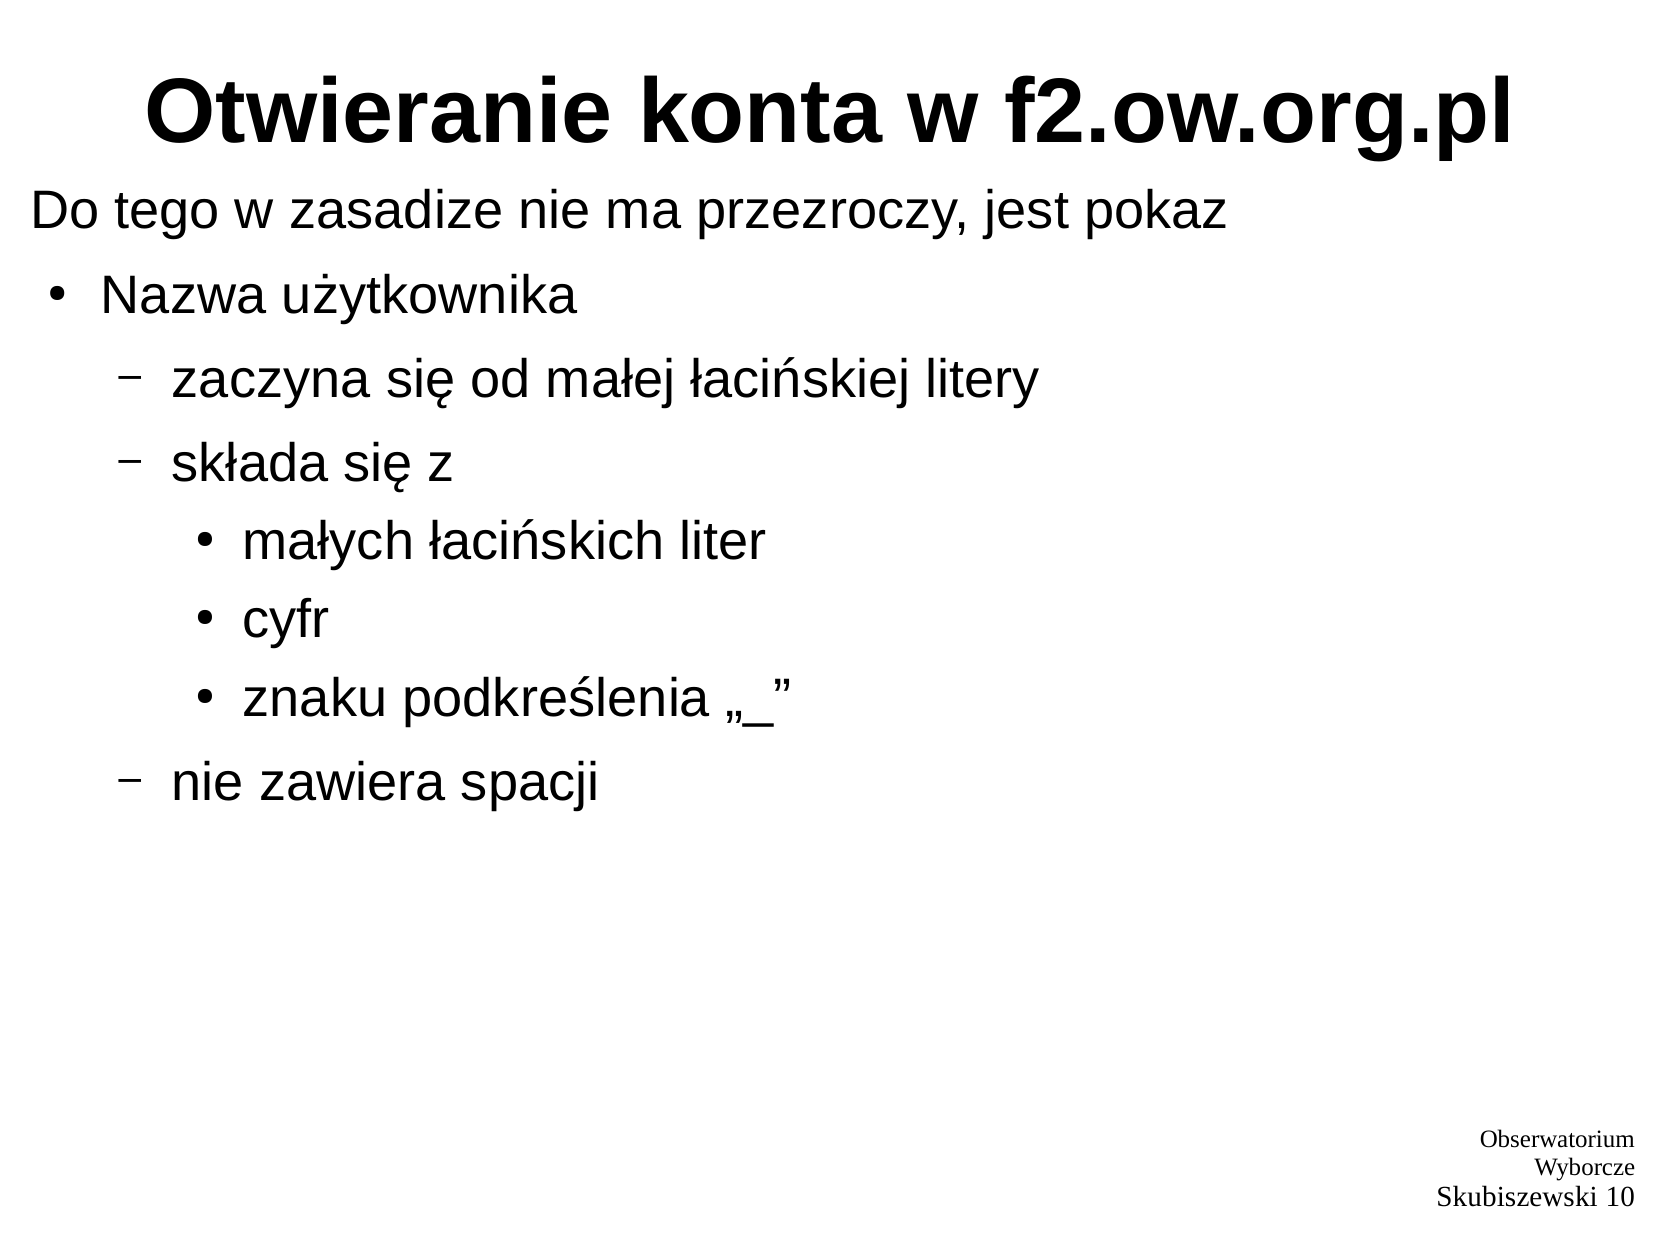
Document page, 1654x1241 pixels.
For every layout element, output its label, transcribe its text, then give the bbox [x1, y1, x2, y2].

list Do tego w zasadize nie ma przezroczy, jest pokaz Nazwa użytkownika zaczyna się od małej łacińskiej litery składa się z małych łacińskich liter cyfr znaku podkreślenia „_” nie zawiera spacji [30, 180, 1583, 1156]
title Otwieranie konta w f2.ow.org.pl [86, 60, 1575, 180]
